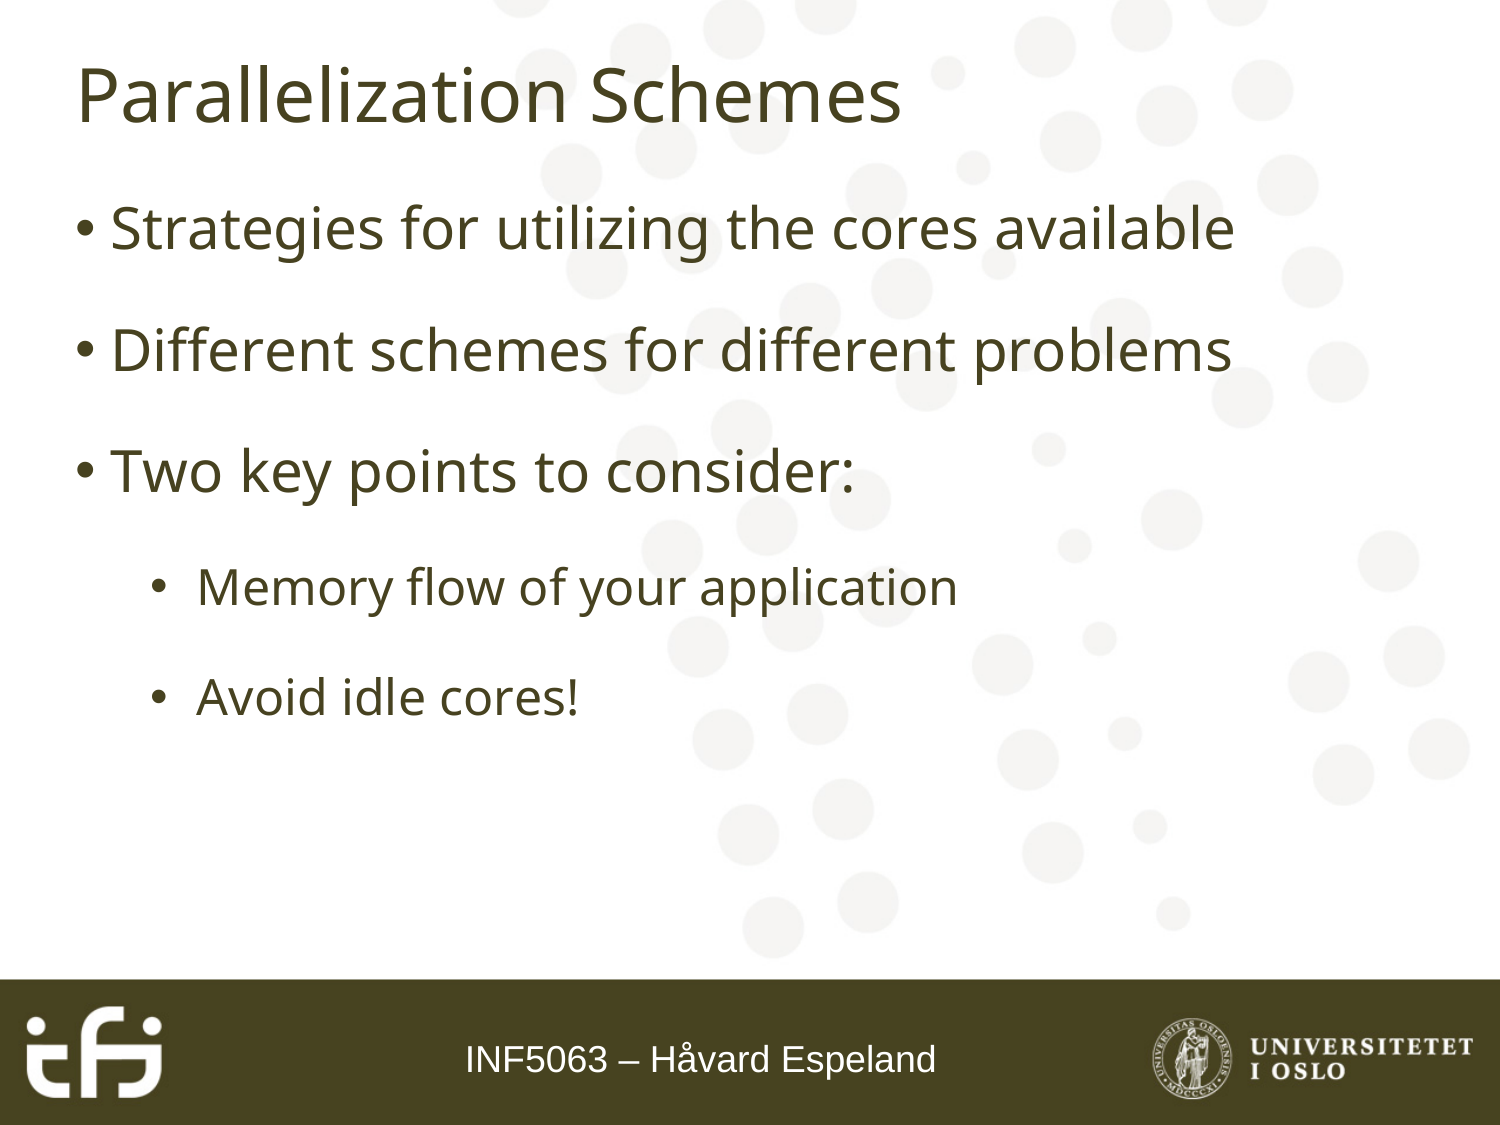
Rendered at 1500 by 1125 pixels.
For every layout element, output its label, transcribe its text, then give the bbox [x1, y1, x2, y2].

title Parallelization Schemes [75, 40, 1426, 146]
list Strategies for utilizing the cores available Different schemes for different problems Two key points to consider: Memory flow of your application Avoid idle cores! [75, 187, 1426, 938]
picture [0, 0, 1500, 1125]
